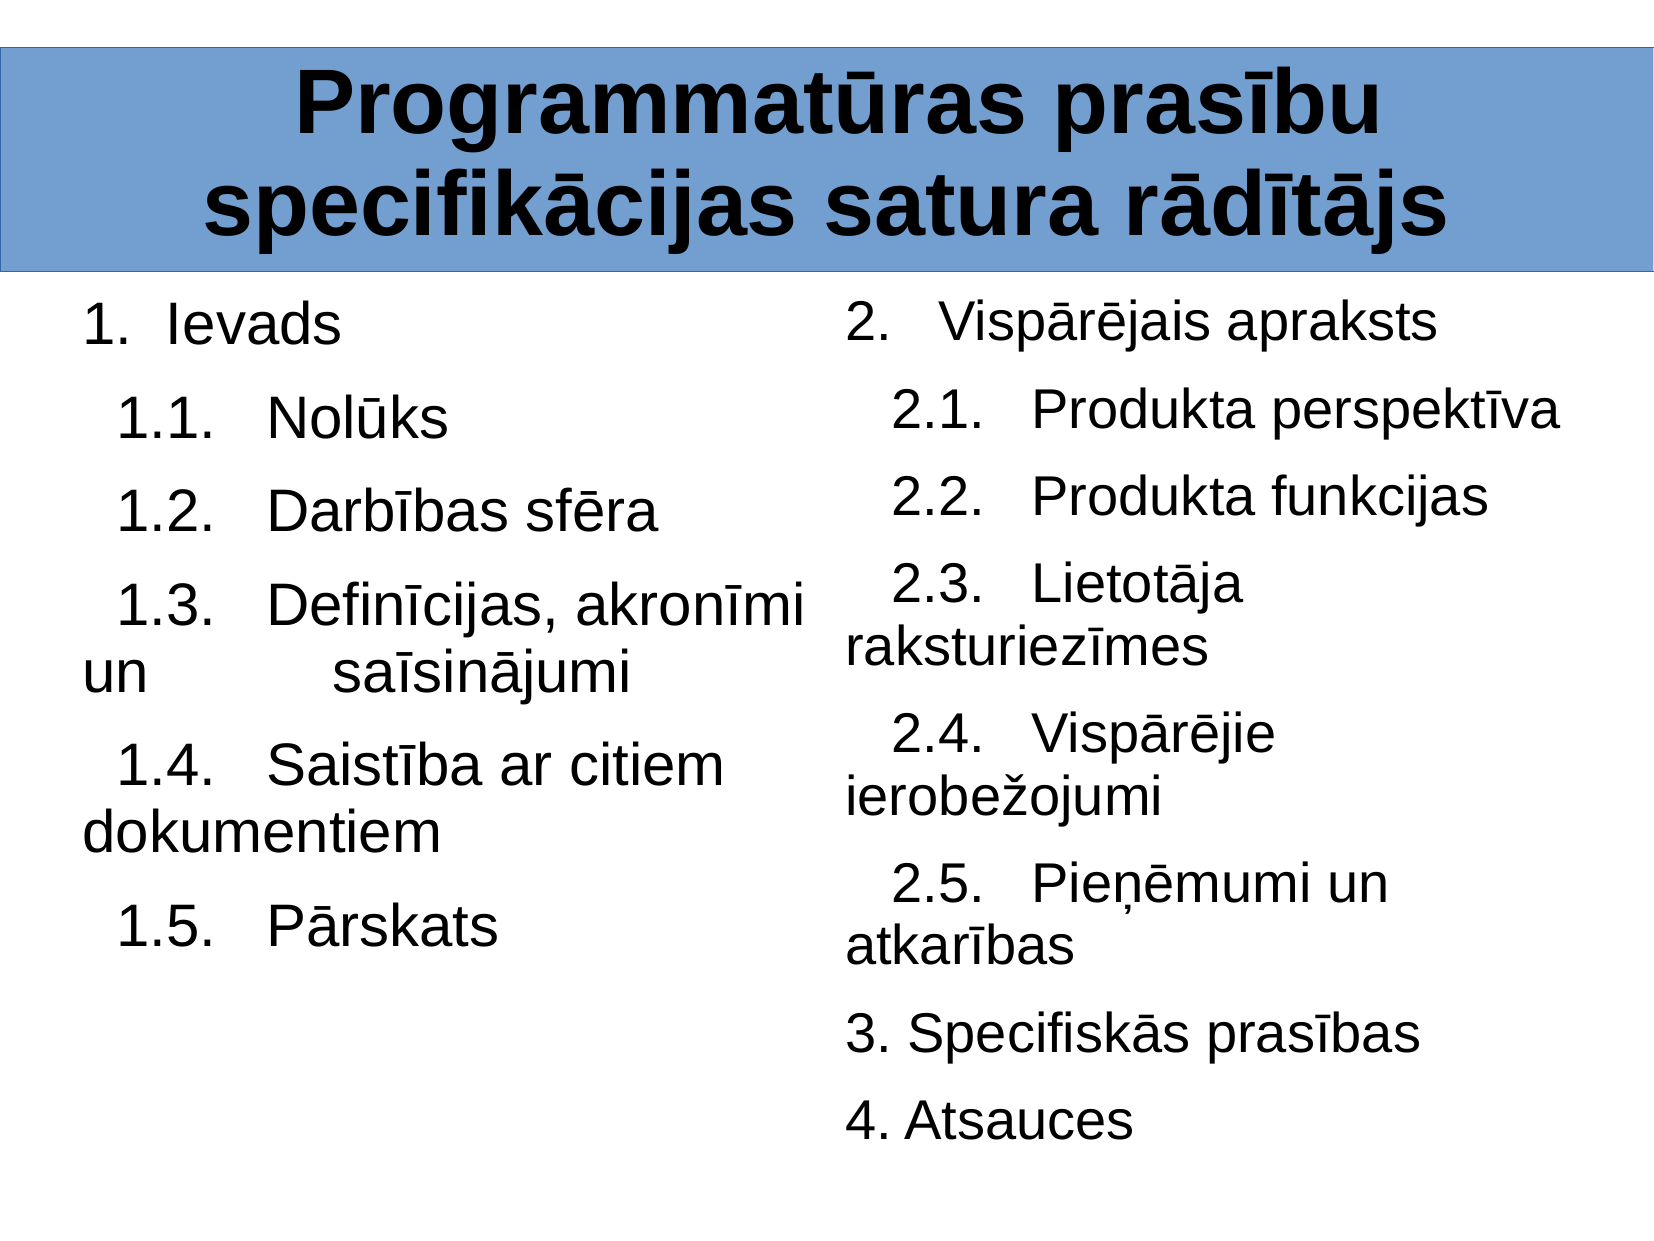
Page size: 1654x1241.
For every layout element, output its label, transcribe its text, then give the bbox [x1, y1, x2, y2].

list 2. Vispārējais apraksts 2.1. Produkta perspektīva 2.2. Produkta funkcijas 2.3. Lietotāja raksturiezīmes 2.4. Vispārējie ierobežojumi 2.5. Pieņēmumi un atkarības 3. Specifiskās prasības 4. Atsauces [845, 290, 1572, 1170]
text_box [0, 47, 1654, 272]
title Programmatūras prasību specifikācijas satura rādītājs [82, 49, 1571, 257]
list 1. Ievads 1.1. Nolūks 1.2. Darbības sfēra 1.3. Definīcijas, akronīmi un saīsinājumi 1.4. Saistība ar citiem dokumentiem 1.5. Pārskats [82, 290, 809, 1010]
